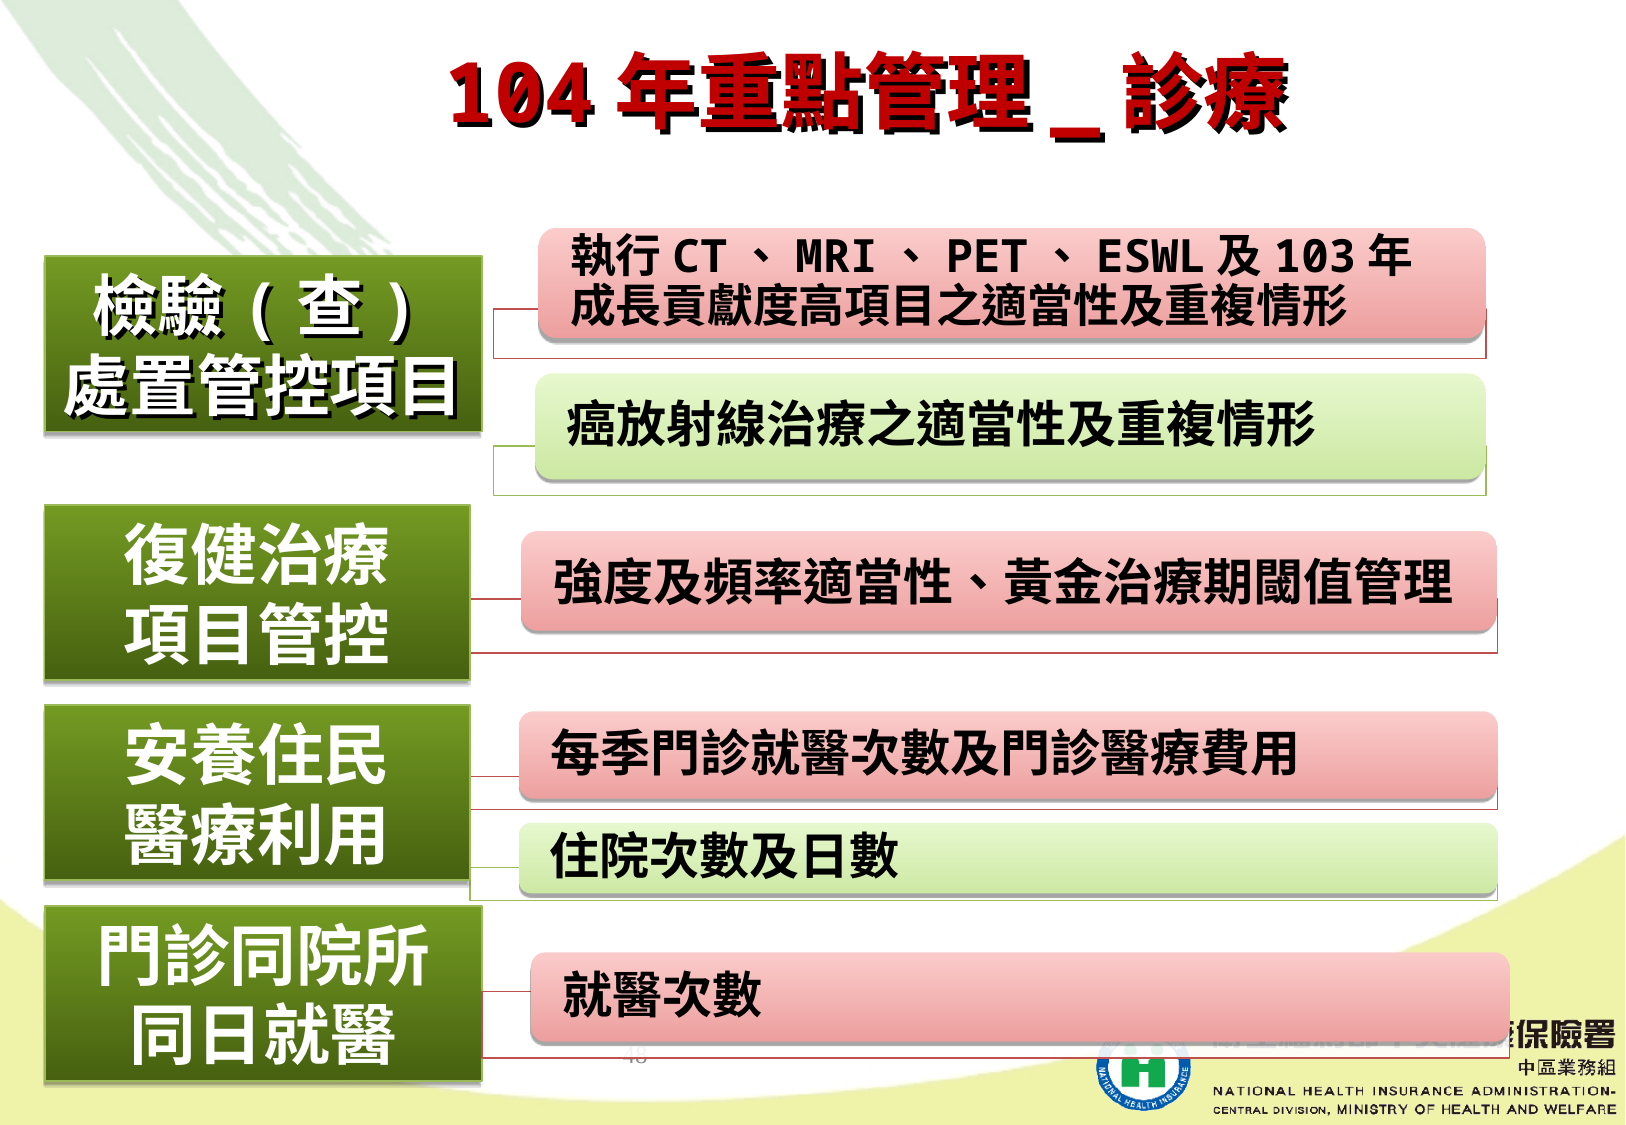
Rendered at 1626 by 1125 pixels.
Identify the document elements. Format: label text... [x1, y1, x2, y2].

text_box 癌放射線治療之適當性及重複情形 [535, 373, 1486, 480]
text_box 安養住民 醫療利用 [45, 705, 470, 880]
text_box [470, 599, 1498, 653]
text_box 執行CT、MRI、PET、ESWL及103年成長貢獻度高項目之適當性及重複情形 [538, 227, 1486, 339]
text_box 強度及頻率適當性、黃金治療期閾值管理 [521, 531, 1497, 631]
text_box 住院次數及日數 [519, 822, 1498, 894]
title 104年重點管理_診療 [162, 31, 1569, 148]
text_box 門診同院所 同日就醫 [45, 906, 482, 1081]
text_box 每季門診就醫次數及門診醫療費用 [519, 711, 1498, 799]
text_box [494, 309, 1486, 359]
text_box [494, 446, 1486, 496]
text_box 復健治療 項目管控 [45, 505, 470, 680]
text_box 就醫次數 [530, 952, 1510, 1042]
text_box 檢驗(查)處置管控項目 [45, 256, 482, 431]
text_box [482, 992, 1510, 1084]
text_box [470, 777, 1498, 810]
text_box [470, 868, 1498, 901]
